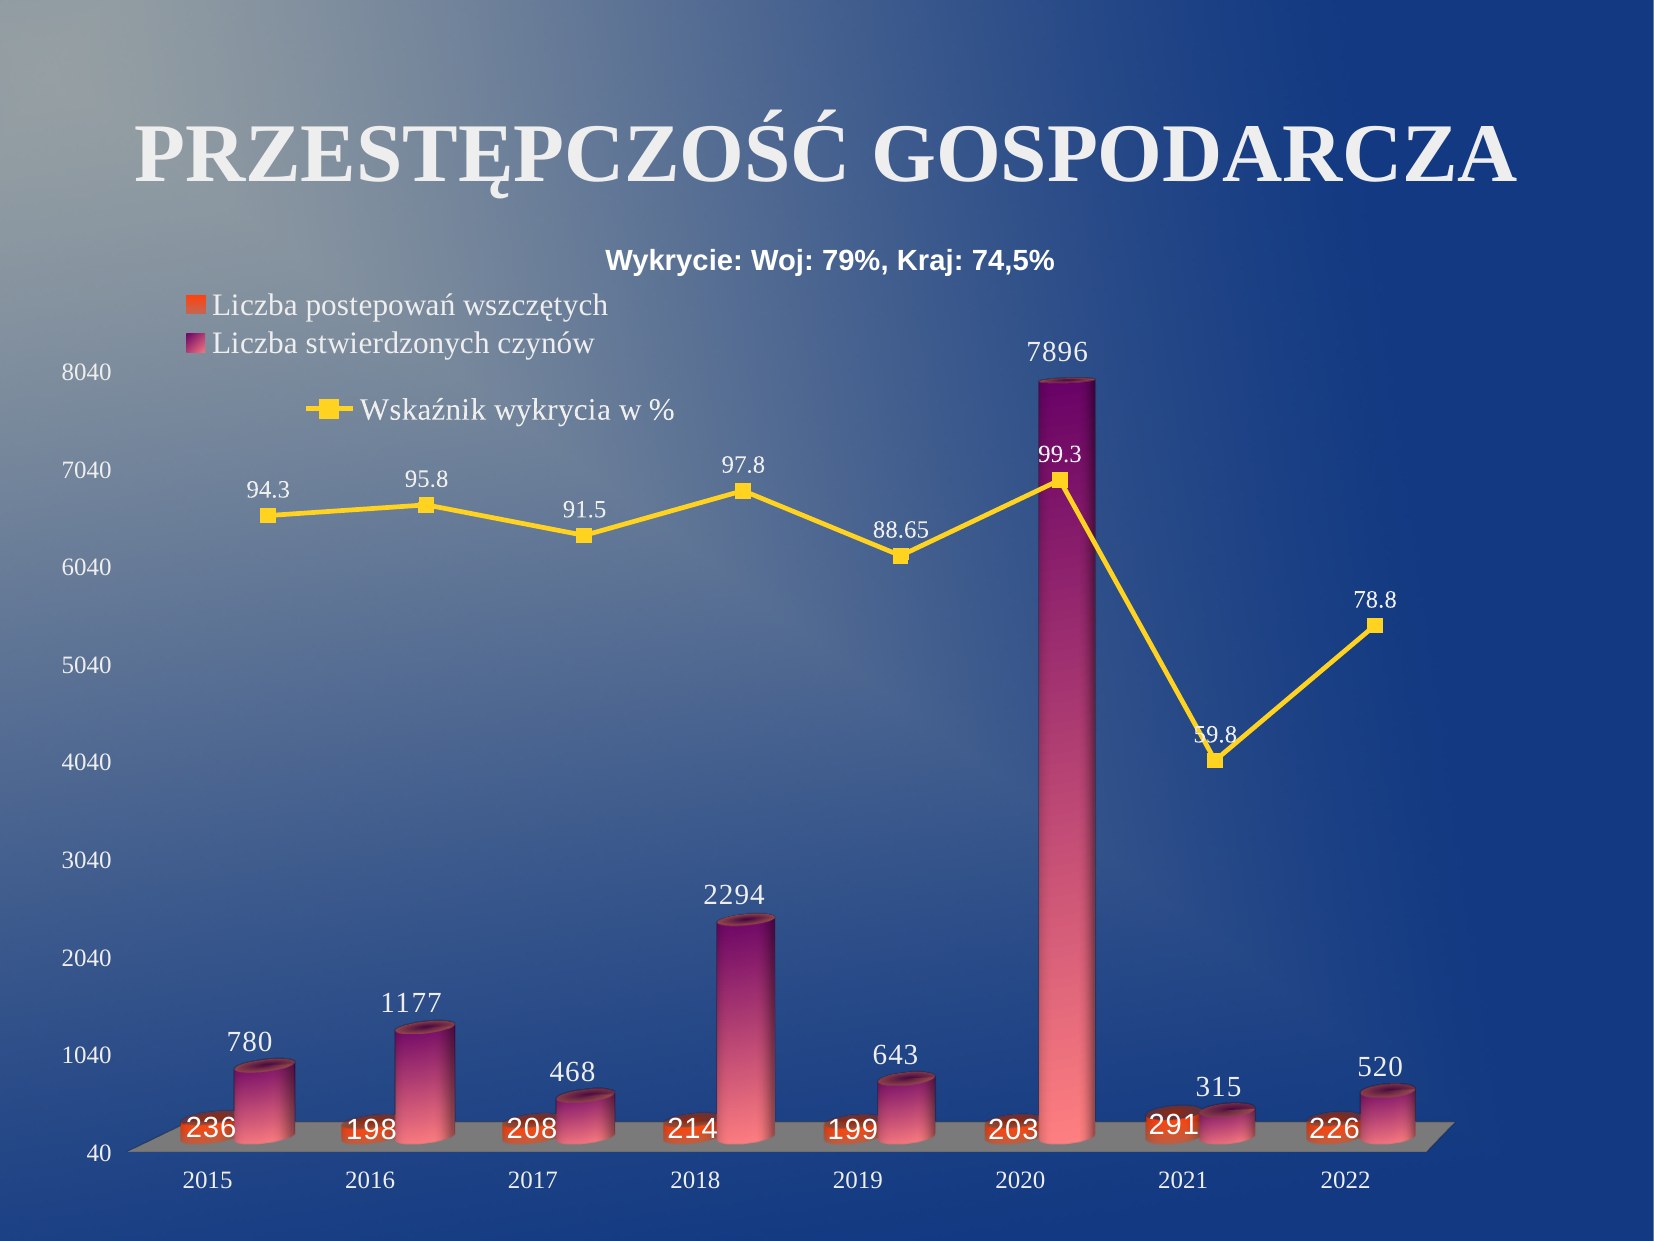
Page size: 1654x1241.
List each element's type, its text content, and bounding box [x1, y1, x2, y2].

picture [0, 0, 1654, 1241]
text_box Wykrycie: Woj: 79%, Kraj: 74,5% [590, 236, 1111, 330]
title PRZESTĘPCZOŚĆ GOSPODARCZA [82, 49, 1571, 257]
chart [23, 283, 1571, 1241]
